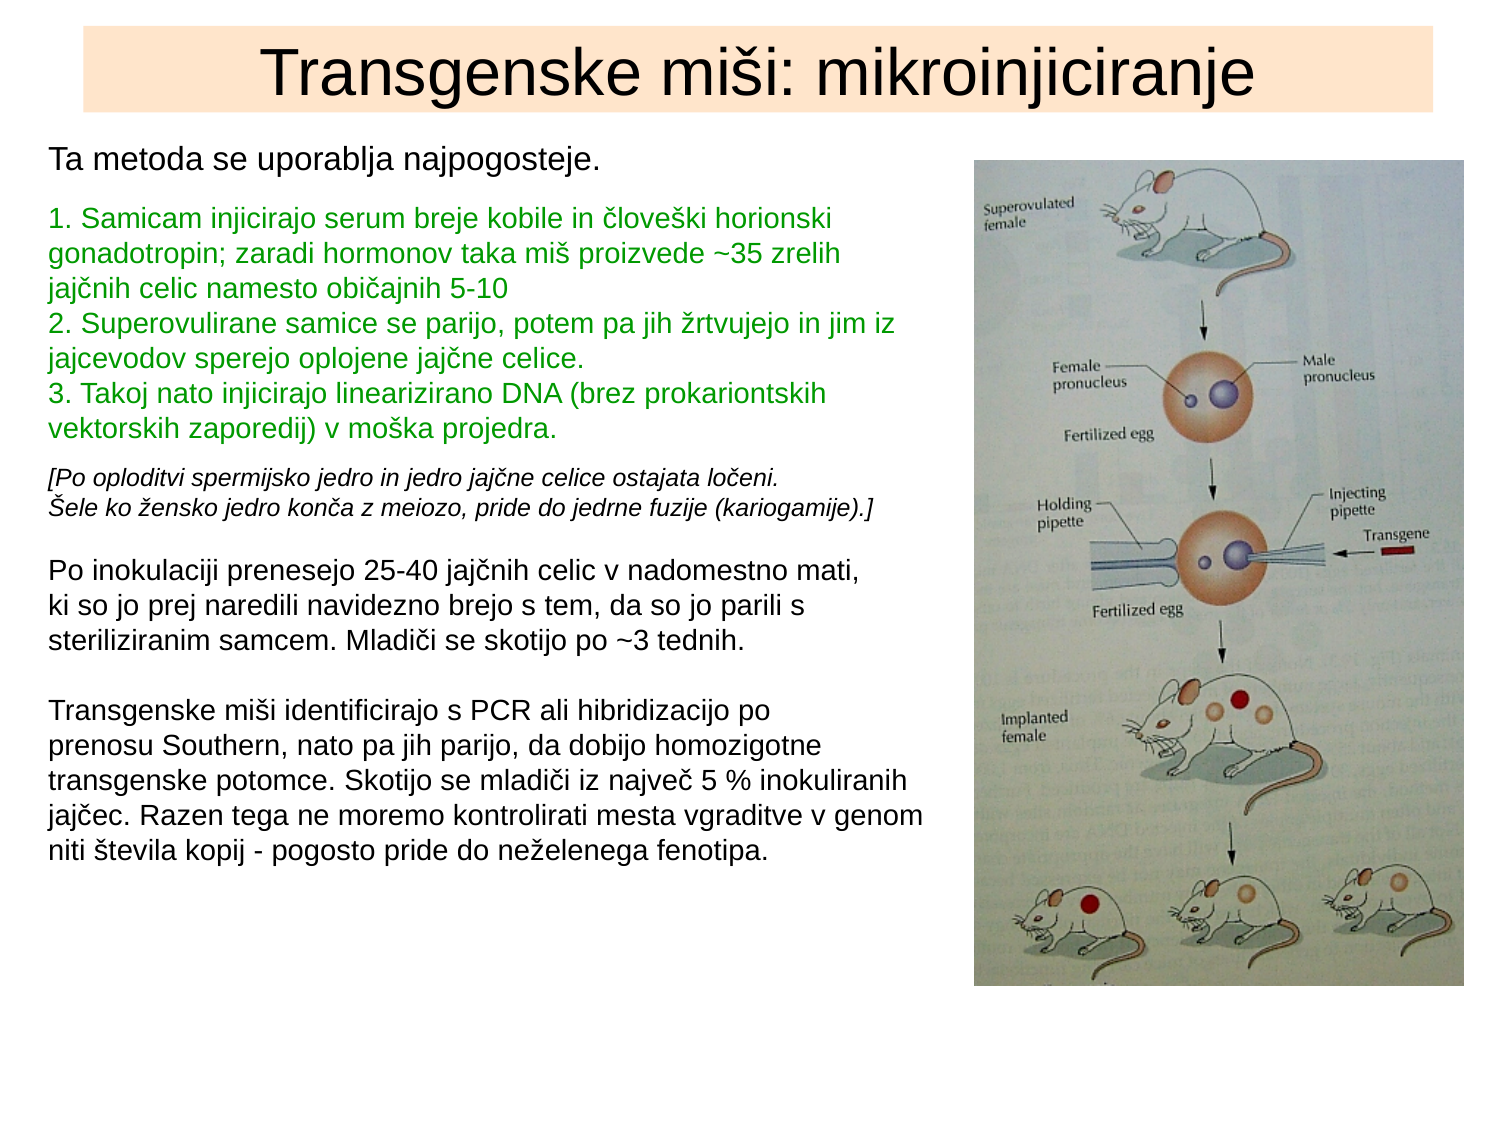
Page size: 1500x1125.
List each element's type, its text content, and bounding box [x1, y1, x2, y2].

picture [974, 160, 1464, 986]
text_box Ta metoda se uporablja najpogosteje. 1. Samicam injicirajo serum breje kobile in človeški horionski gonadotropin; zaradi hormonov taka miš proizvede ~35 zrelih jajčnih celic namesto običajnih 5-10 2. Superovulirane samice se parijo, potem pa jih žrtvujejo in jim iz jajcevodov sperejo oplojene jajčne celice. 3. Takoj nato injicirajo linearizirano DNA (brez prokariontskih vektorskih zaporedij) v moška projedra. [Po oploditvi spermijsko jedro in jedro jajčne celice ostajata ločeni. Šele ko žensko jedro konča z meiozo, pride do jedrne fuzije (kariogamije).] Po inokulaciji prenesejo 25-40 jajčnih celic v nadomestno mati, ki so jo prej naredili navidezno brejo s tem, da so jo parili s steriliziranim samcem. Mladiči se skotijo po ~3 tednih. Transgenske miši identificirajo s PCR ali hibridizacijo po prenosu Southern, nato pa jih parijo, da dobijo homozigotne transgenske potomce. Skotijo se mladiči iz največ 5 % inokuliranih jajčec. Razen tega ne moremo kontrolirati mesta vgraditve v genom niti števila kopij - pogosto pride do neželenega fenotipa. [33, 129, 975, 874]
text_box Transgenske miši: mikroinjiciranje [83, 25, 1434, 113]
